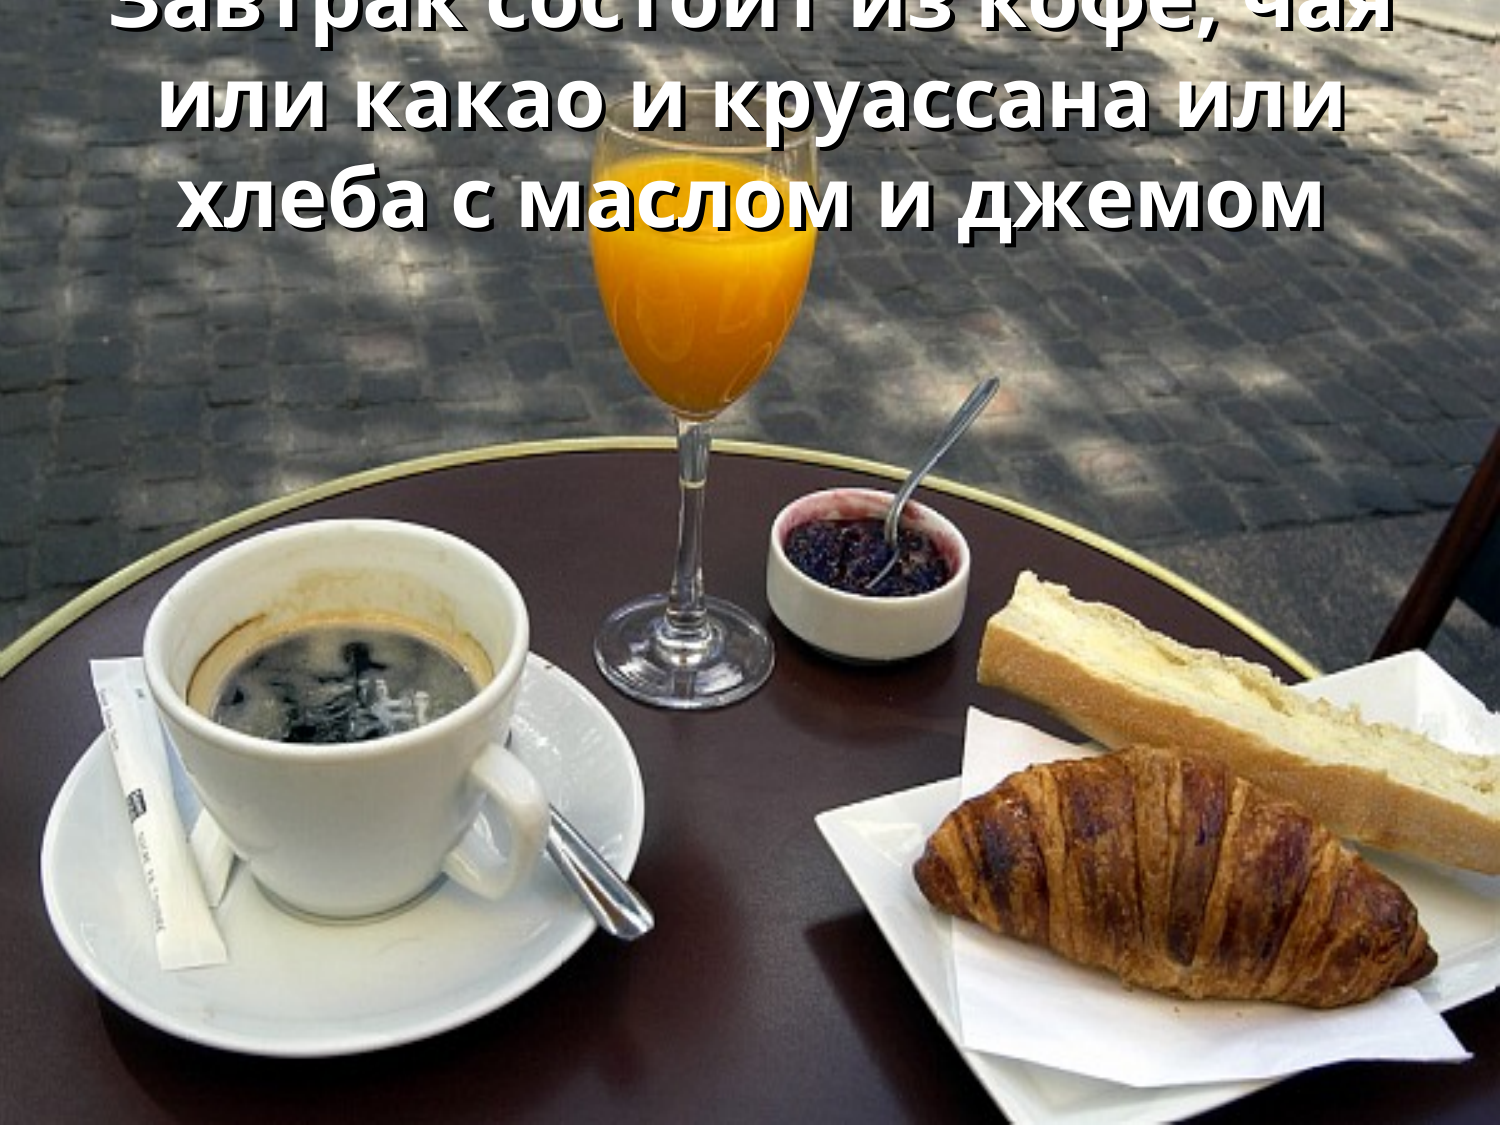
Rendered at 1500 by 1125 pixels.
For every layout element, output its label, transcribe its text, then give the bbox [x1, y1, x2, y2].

text_box [399, 210, 411, 219]
text_box [1009, 202, 1030, 222]
text_box [1225, 202, 1239, 218]
text_box [213, 202, 235, 223]
text_box [606, 210, 617, 219]
text_box [656, 202, 689, 220]
title Завтрак состоит из кофе, чая или какао и круассана или хлеба с маслом и джемом [76, 0, 1427, 202]
text_box [0, 0, 1500, 1125]
text_box [982, 202, 992, 218]
text_box [752, 202, 767, 218]
text_box [348, 202, 362, 218]
